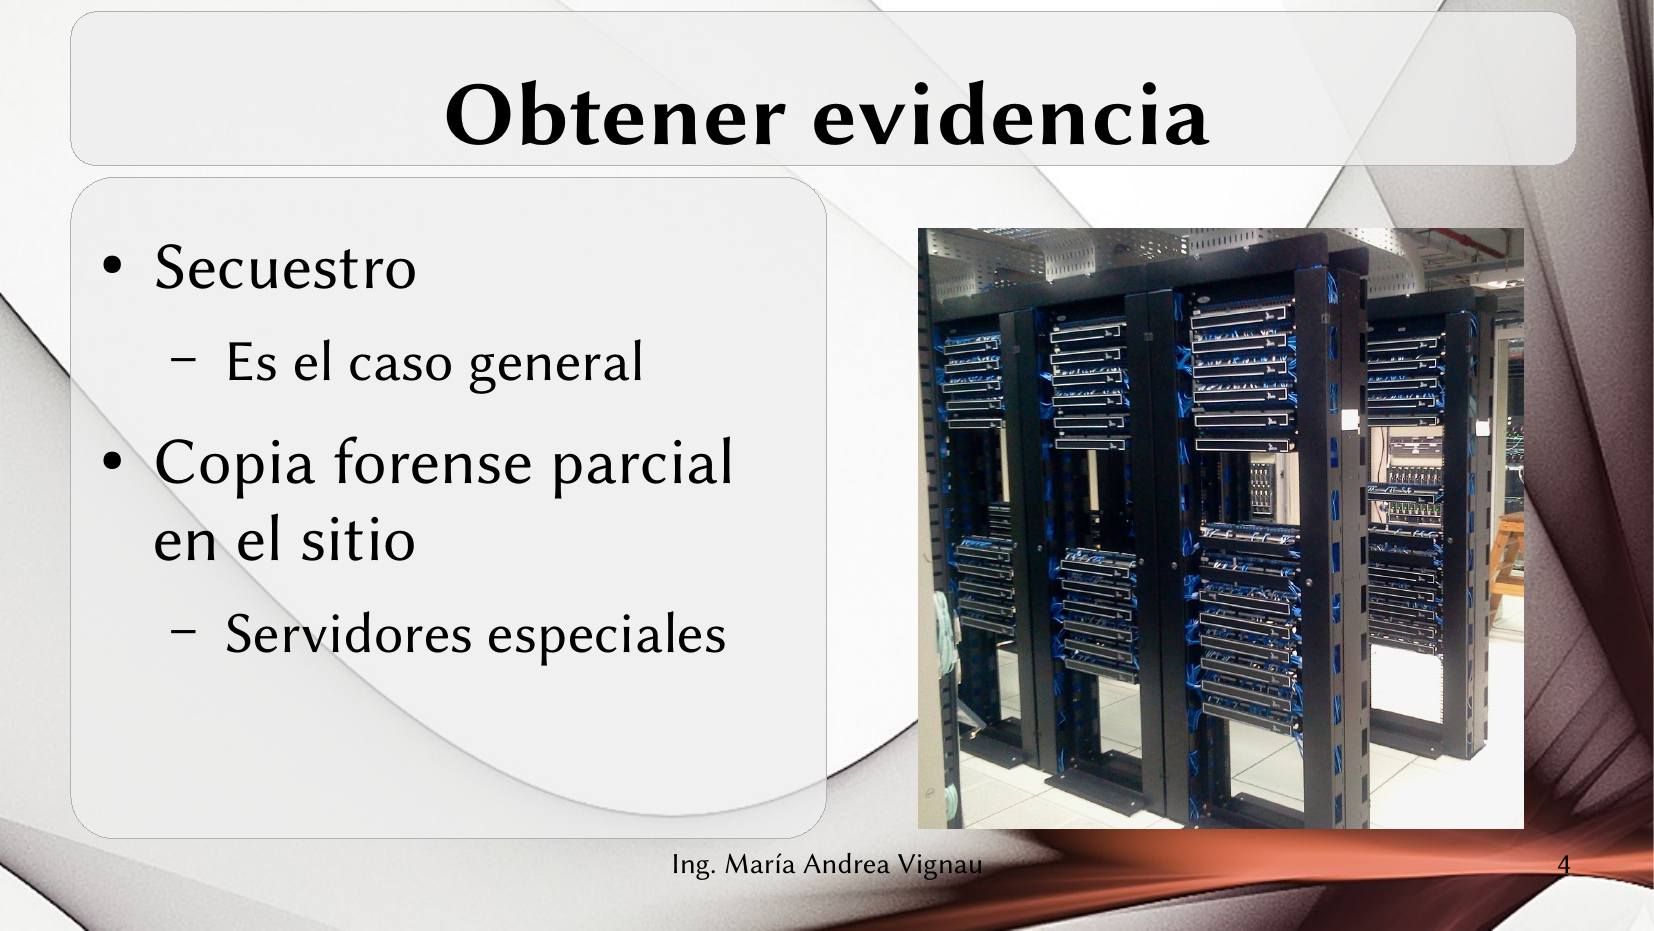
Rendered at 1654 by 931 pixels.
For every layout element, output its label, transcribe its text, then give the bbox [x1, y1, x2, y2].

list Secuestro Es el caso general Copia forense parcial en el sitio Servidores especiales [82, 228, 809, 804]
picture [0, 0, 1654, 931]
title Obtener evidencia [82, 37, 1571, 193]
